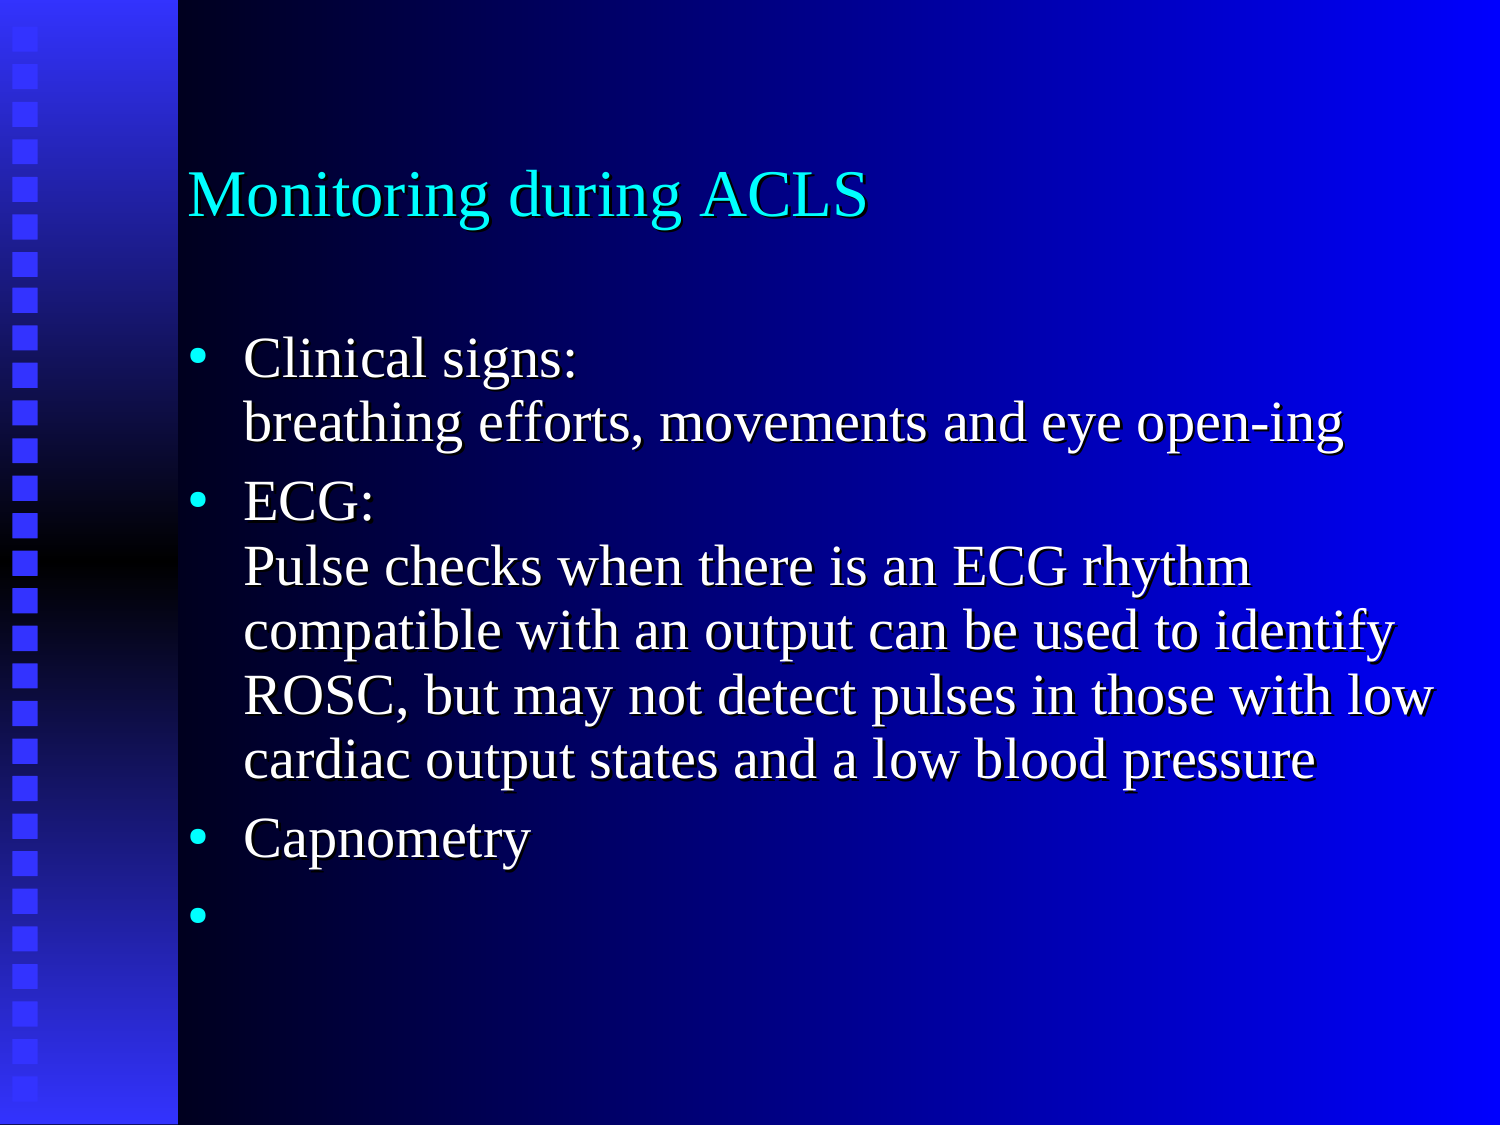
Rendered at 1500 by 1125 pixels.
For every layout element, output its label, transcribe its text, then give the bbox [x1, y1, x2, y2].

list Clinical signs: breathing efforts, movements and eye open-ing ECG: Pulse checks when there is an ECG rhythm compatible with an output can be used to identify ROSC, but may not detect pulses in those with low cardiac output states and a low blood pressure Capnometry [187, 324, 1463, 959]
title Monitoring during ACLS [187, 99, 1463, 288]
